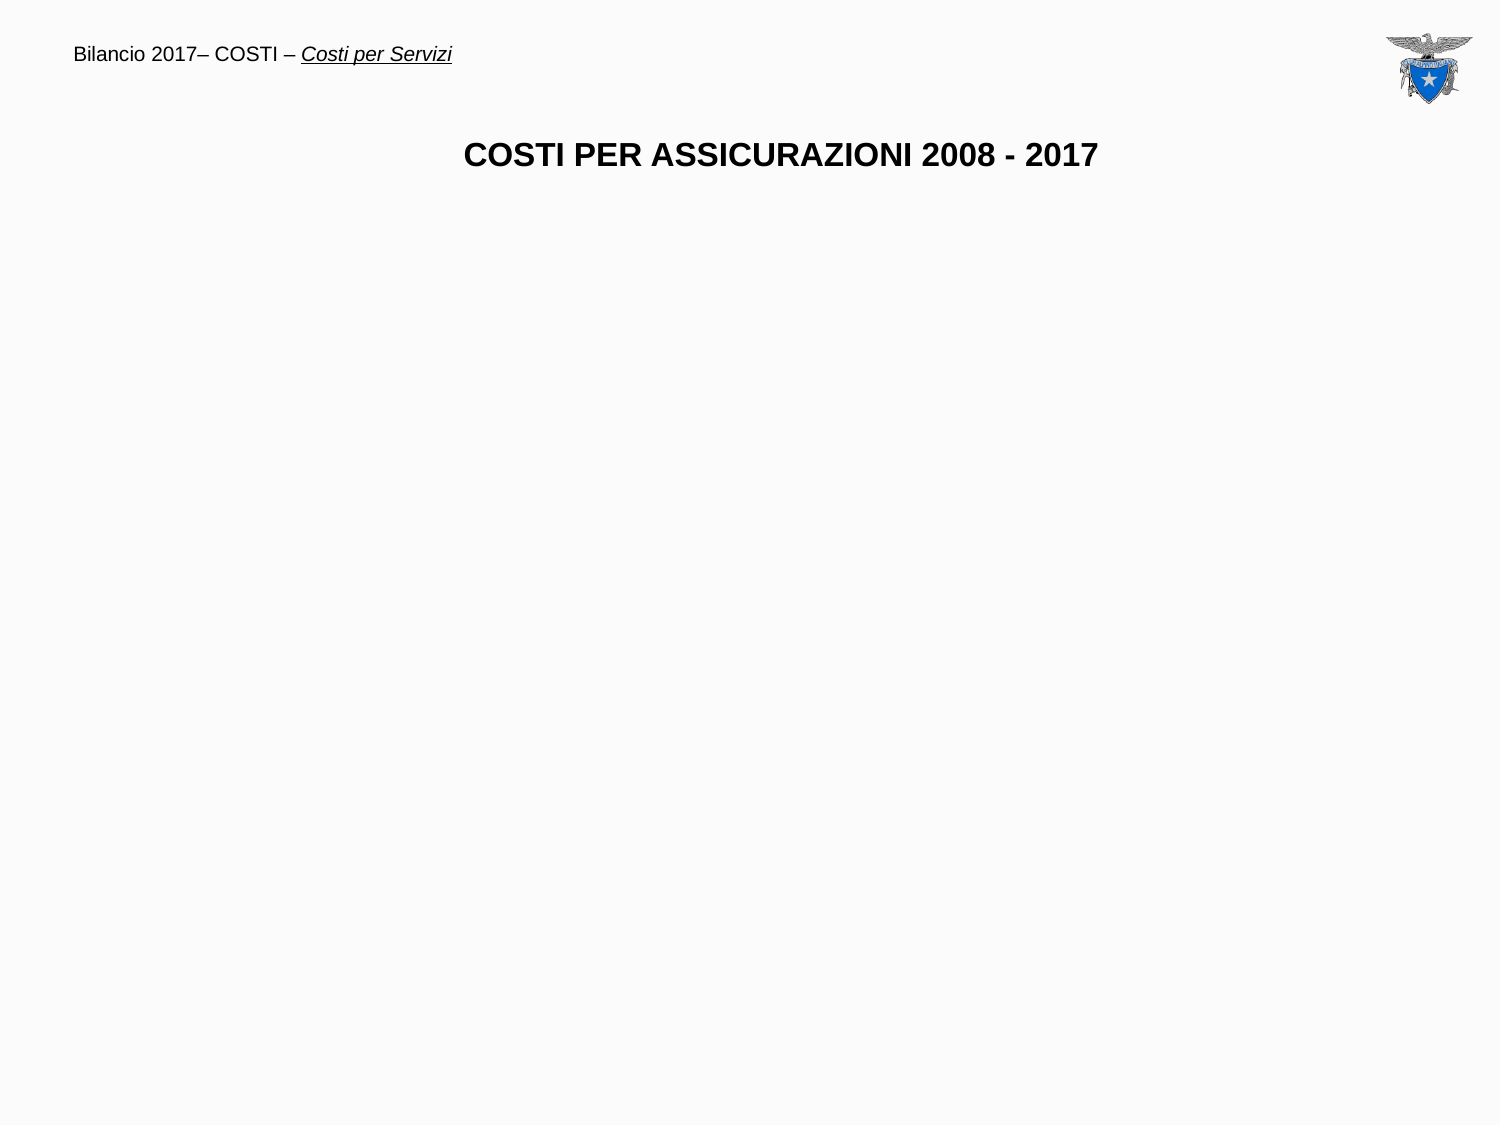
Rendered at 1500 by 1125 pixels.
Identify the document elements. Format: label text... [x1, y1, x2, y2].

text_box Bilancio 2017– COSTI – Costi per Servizi [58, 35, 622, 76]
text_box COSTI PER ASSICURAZIONI 2008 - 2017 [292, 128, 1270, 185]
picture [1382, 29, 1477, 112]
